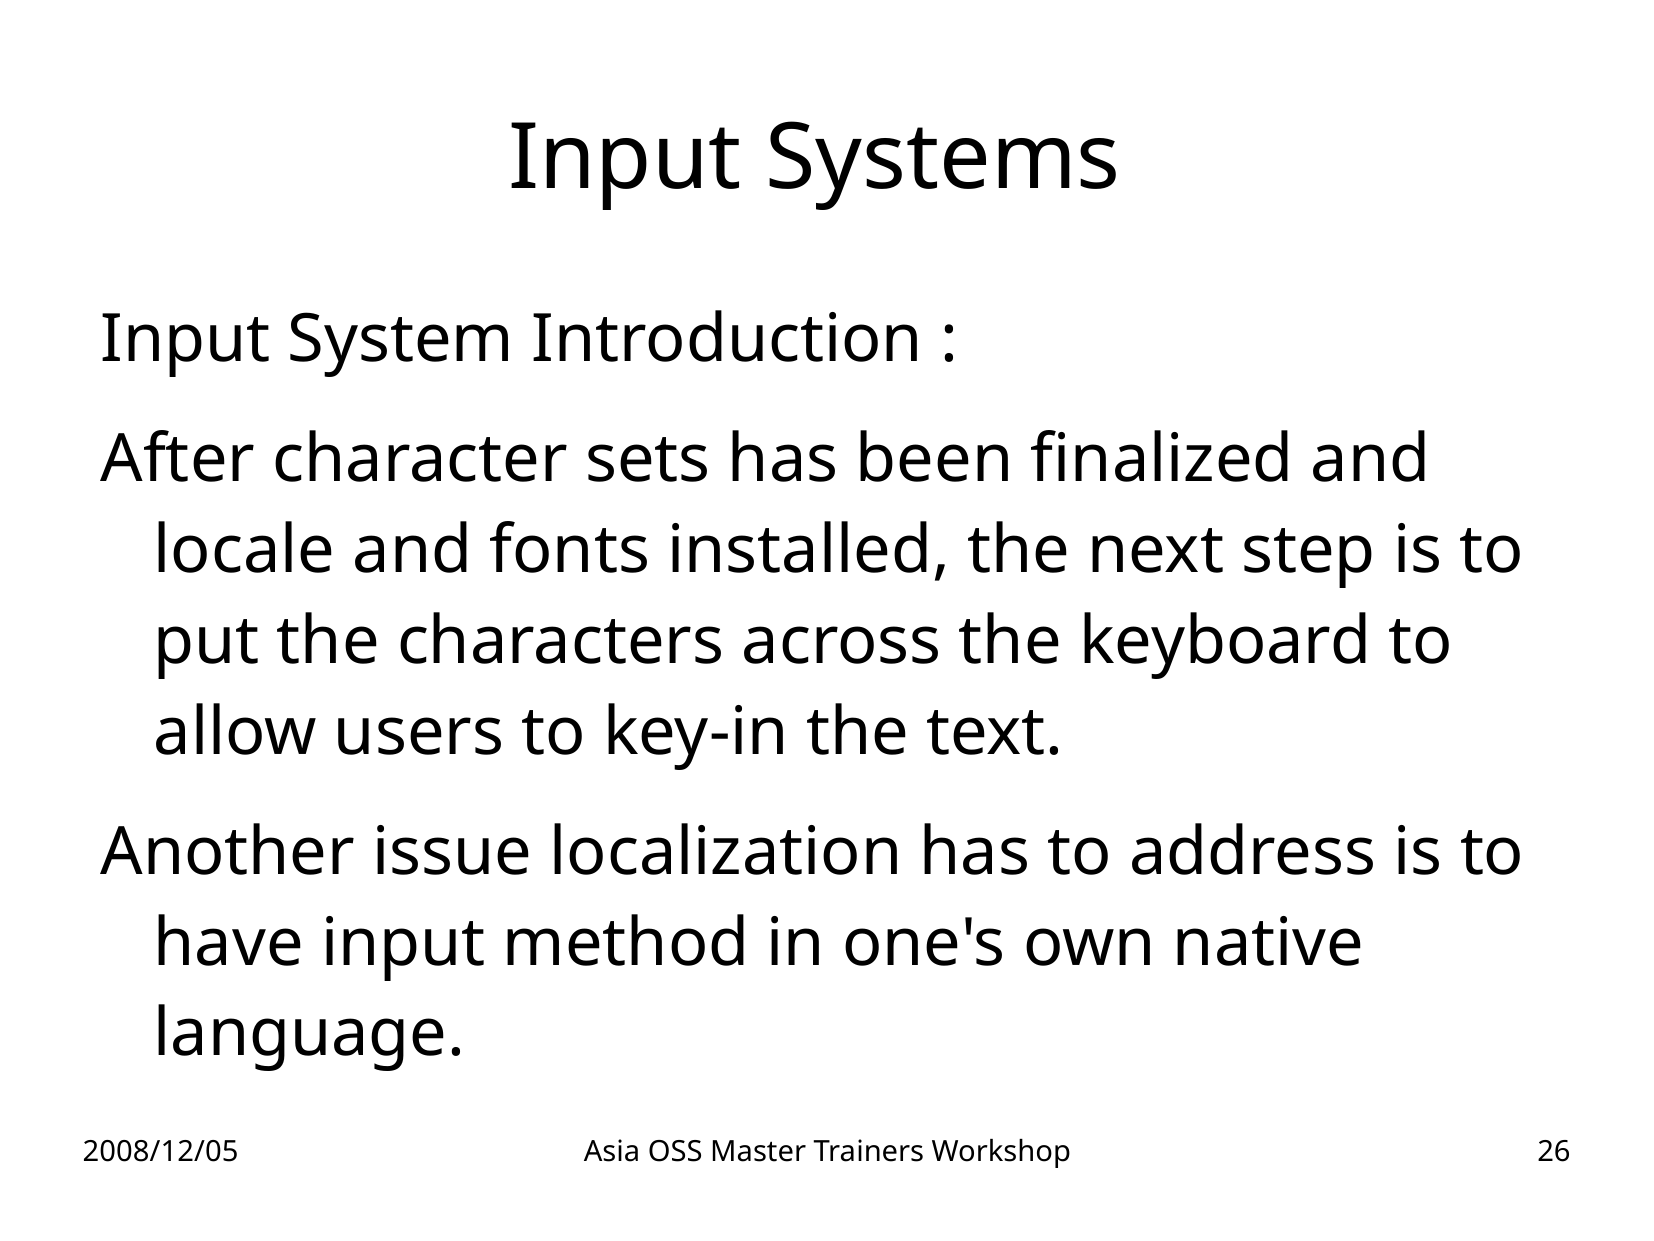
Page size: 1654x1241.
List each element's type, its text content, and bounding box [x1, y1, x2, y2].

list Input System Introduction : After character sets has been finalized and locale and fonts installed, the next step is to put the characters across the keyboard to allow users to key-in the text. Another issue localization has to address is to have input method in one's own native language. [82, 290, 1571, 1094]
title Input Systems [82, 49, 1571, 257]
